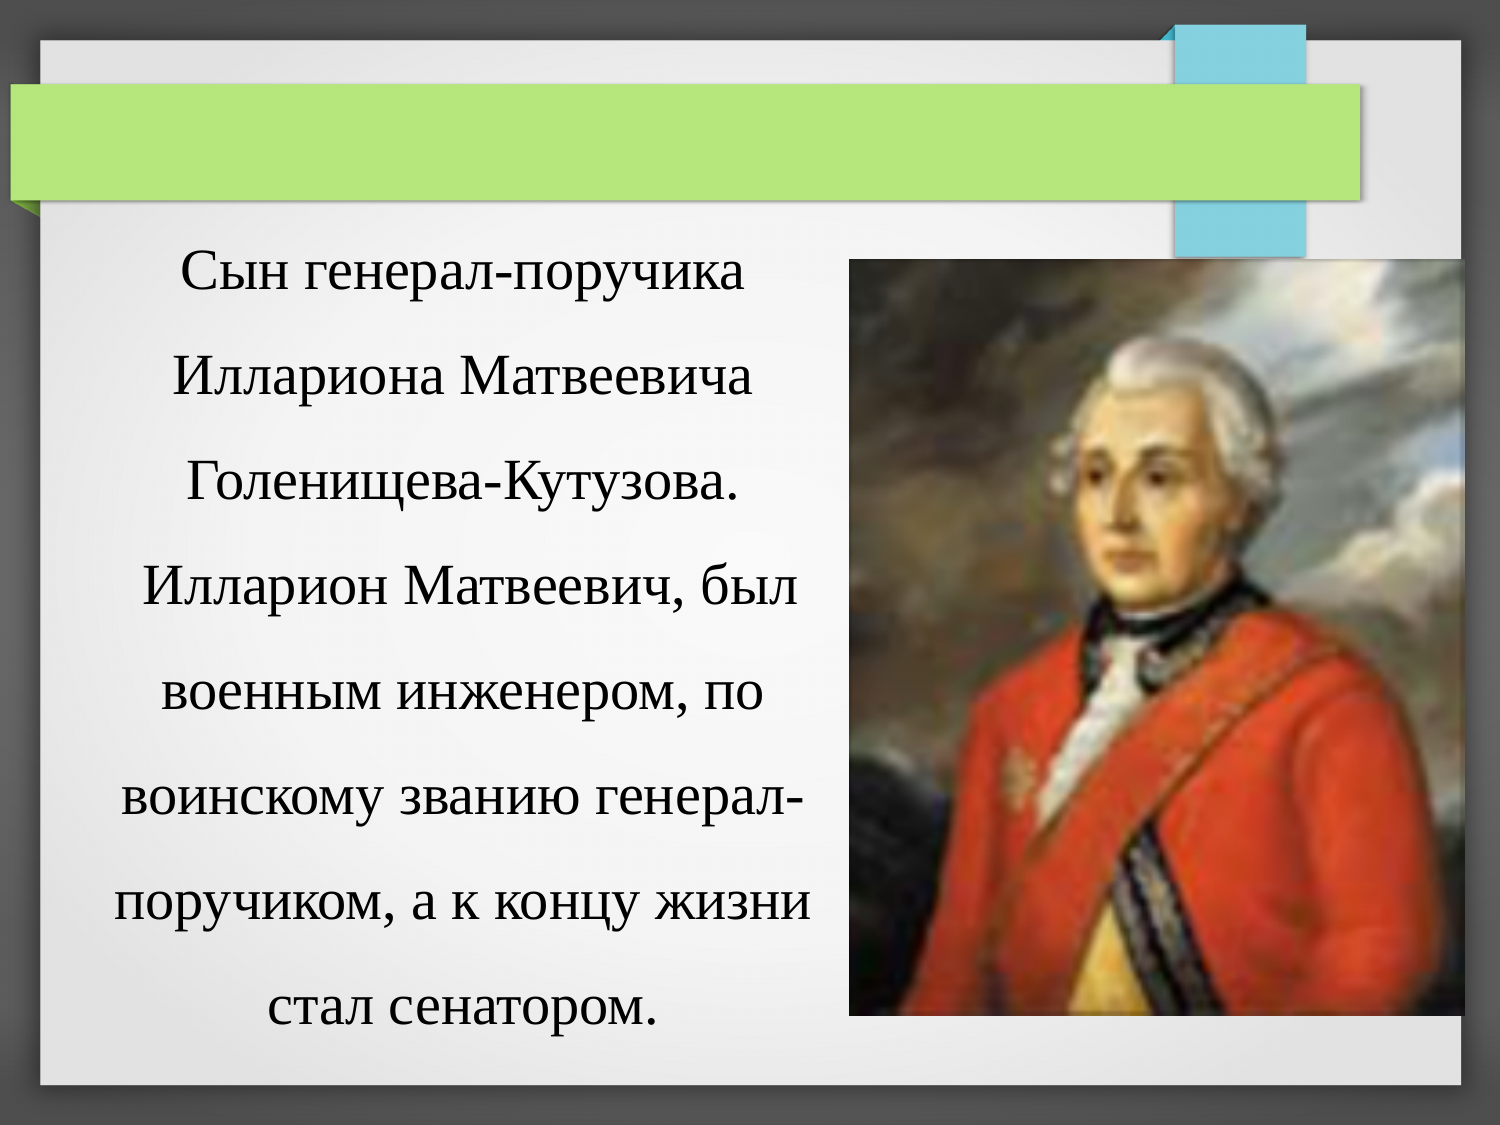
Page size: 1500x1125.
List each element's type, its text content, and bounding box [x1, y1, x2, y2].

picture [0, 0, 1500, 1125]
text_box Сын генерал-поручика Иллариона Матвеевича Голенищева-Кутузова. Илларион Матвеевич, был военным инженером, по воинскому званию генерал-поручиком, а к концу жизни стал сенатором. [47, 188, 880, 1104]
